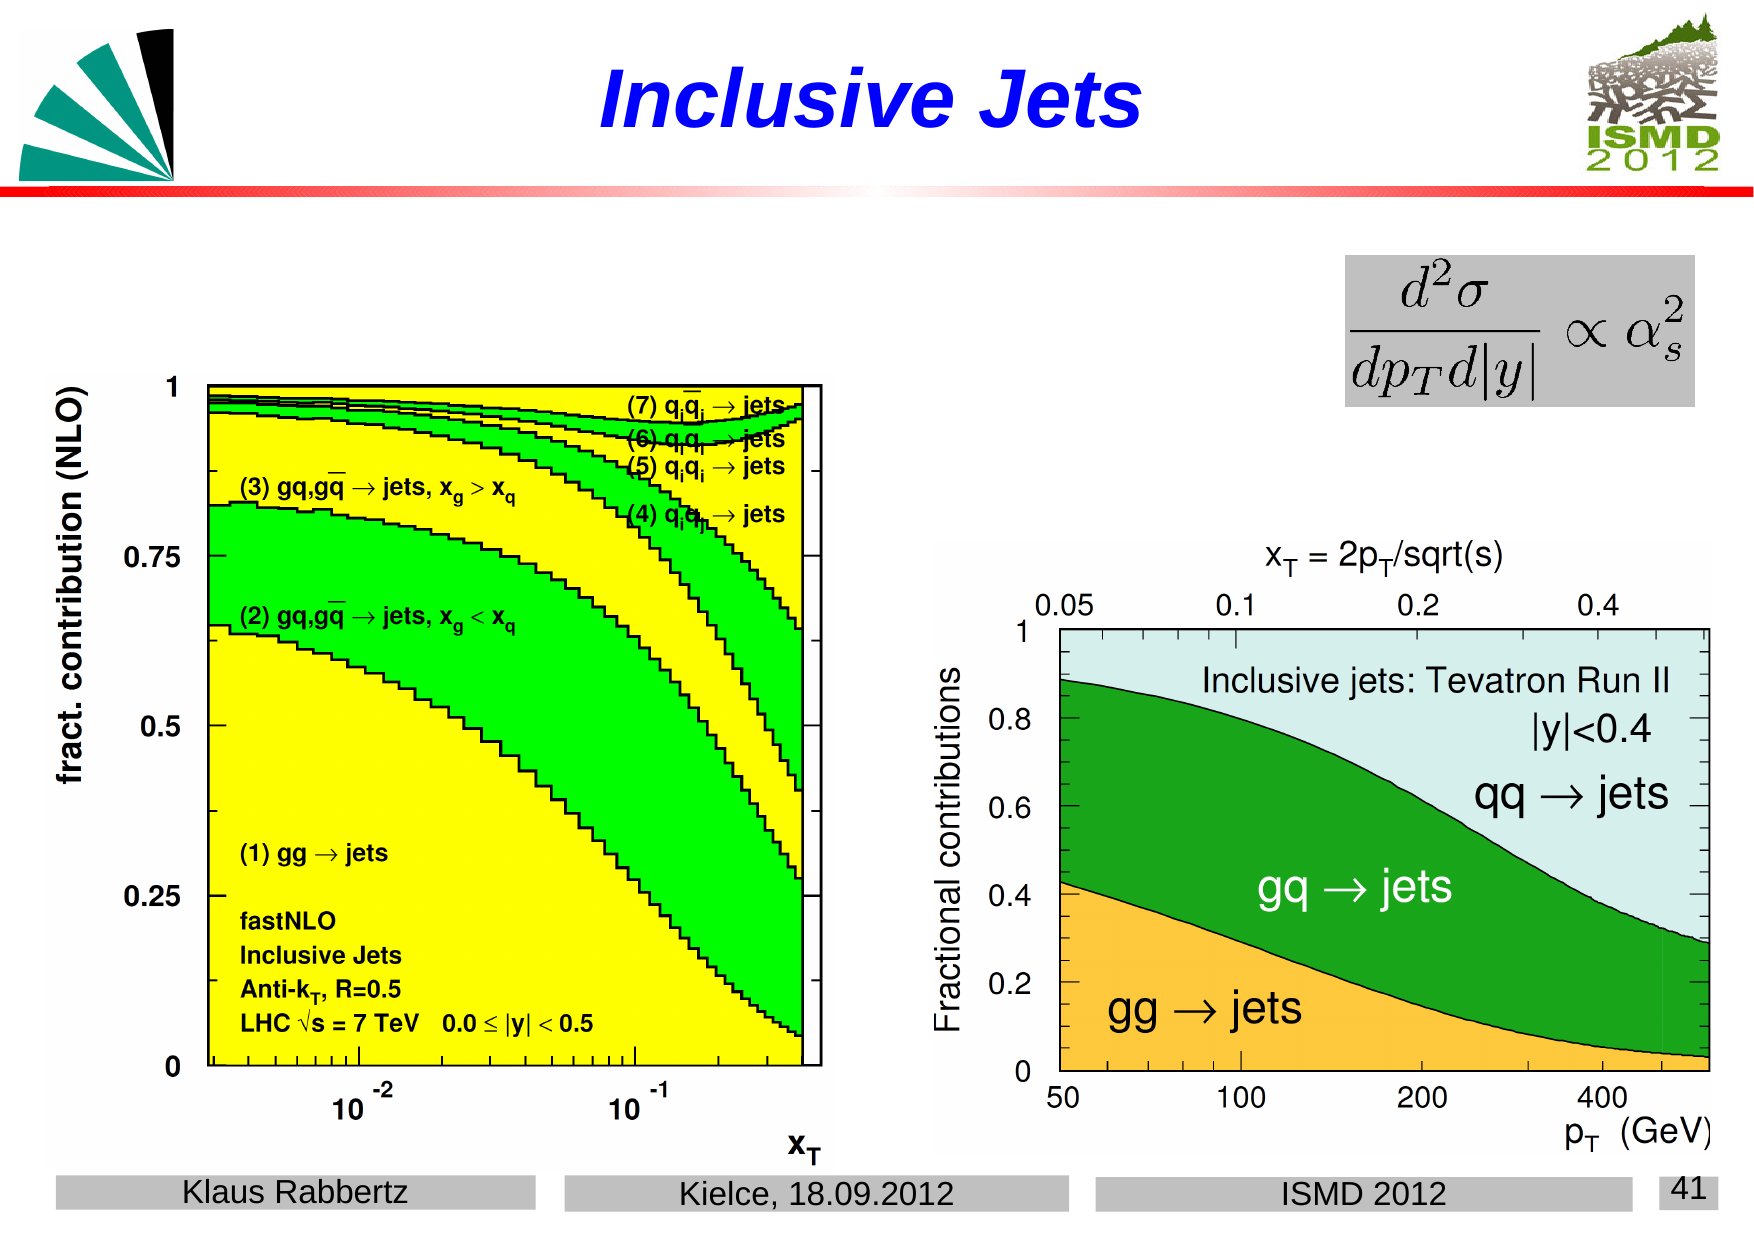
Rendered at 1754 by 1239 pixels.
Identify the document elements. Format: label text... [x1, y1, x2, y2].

picture [19, 29, 174, 183]
picture [934, 540, 1711, 1156]
picture [1579, 5, 1727, 177]
title Inclusive Jets [220, 16, 1525, 182]
picture [1345, 254, 1696, 407]
picture [45, 373, 833, 1171]
